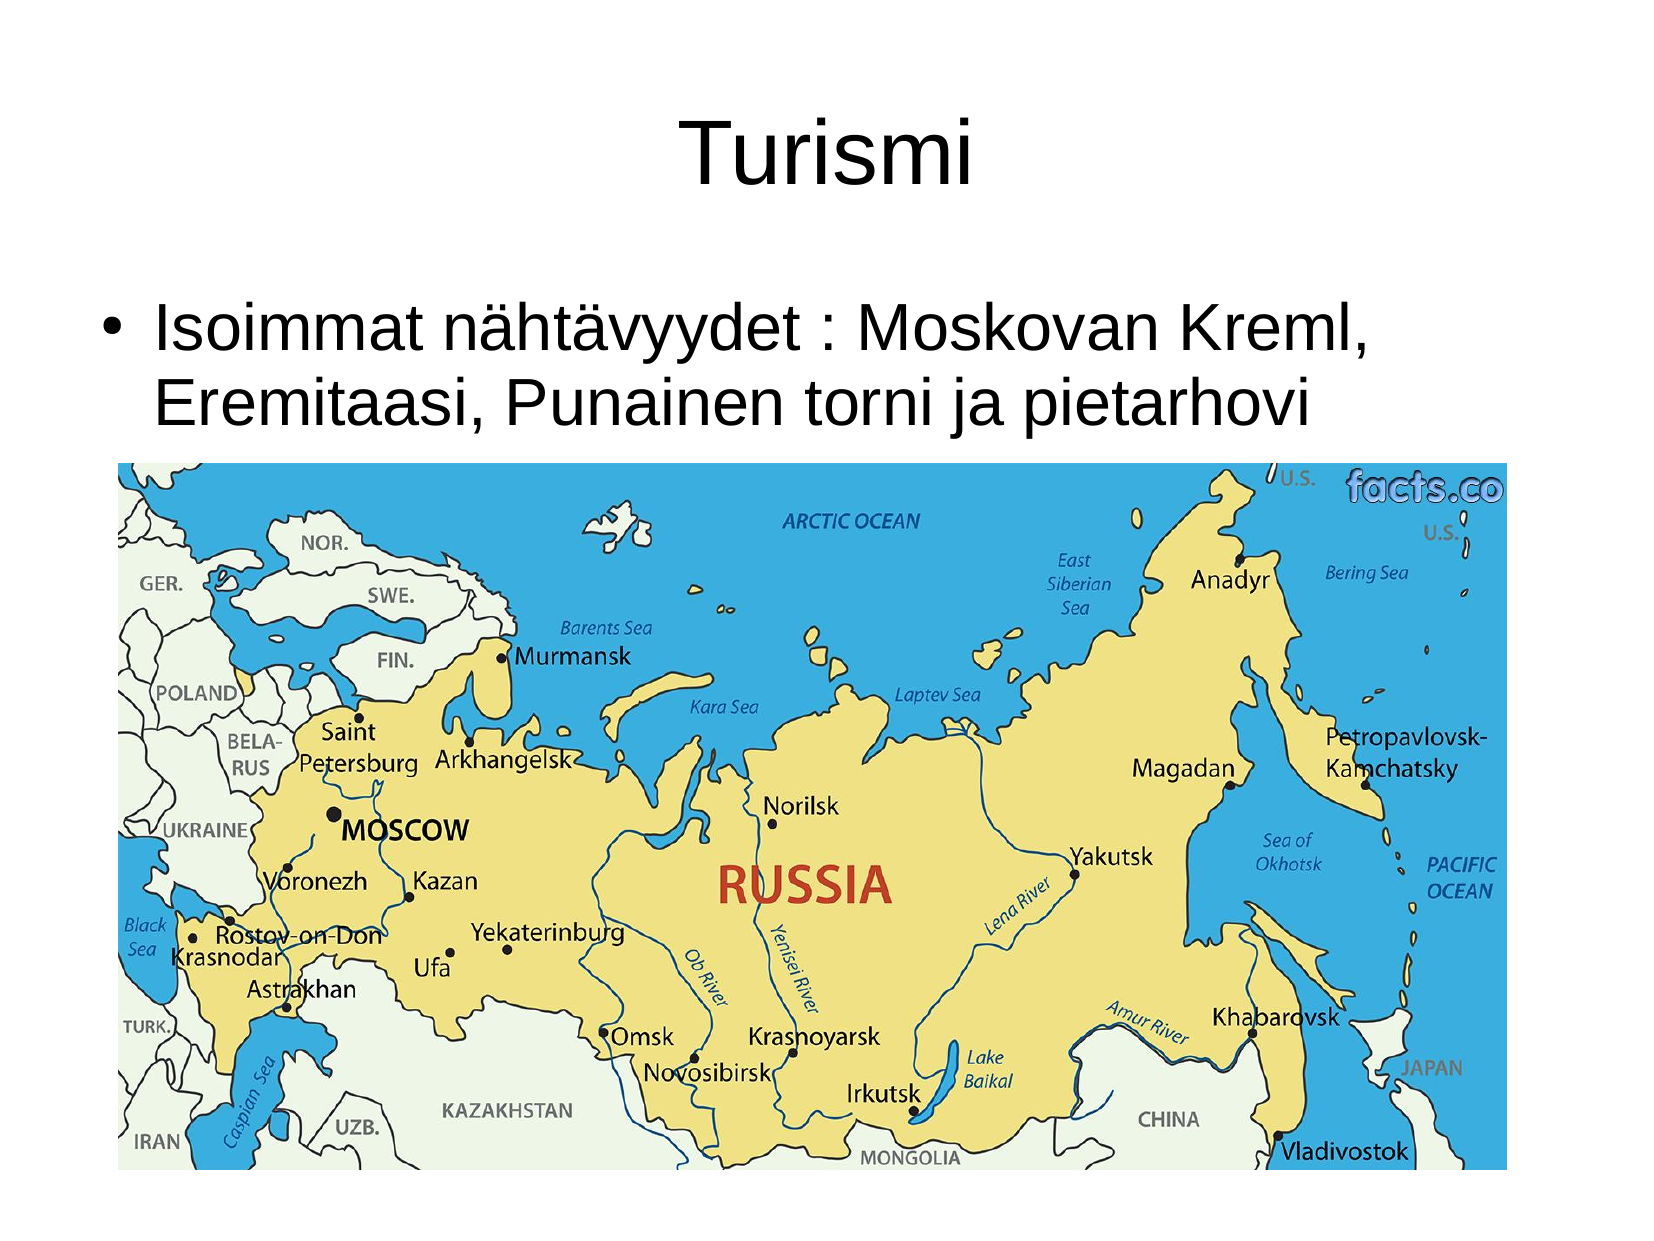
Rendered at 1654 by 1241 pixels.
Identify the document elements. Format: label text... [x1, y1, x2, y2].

list Isoimmat nähtävyydet : Moskovan Kreml, Eremitaasi, Punainen torni ja pietarhovi [82, 290, 1571, 1010]
title Turismi [82, 49, 1571, 257]
picture [118, 463, 1507, 1170]
